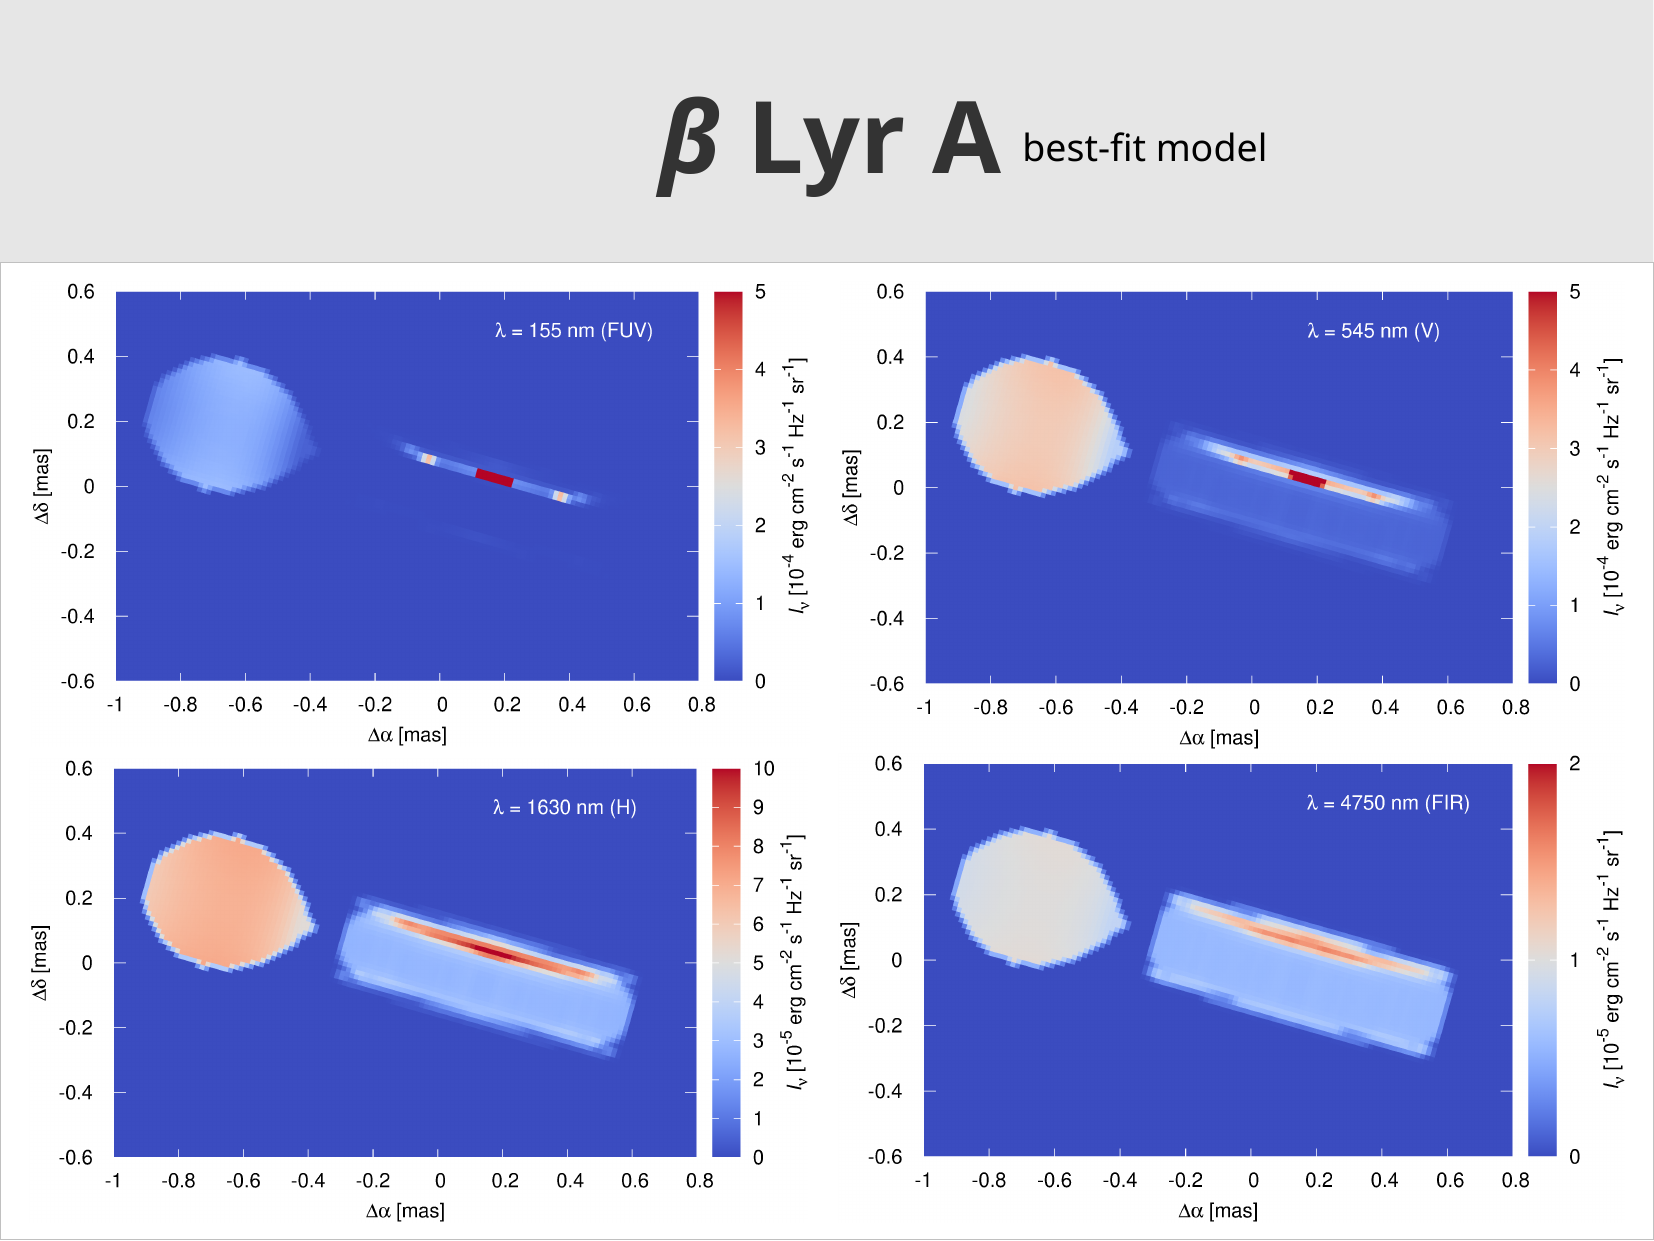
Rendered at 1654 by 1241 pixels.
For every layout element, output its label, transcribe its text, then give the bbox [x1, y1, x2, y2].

picture [840, 281, 1625, 750]
title β Lyr A [124, 31, 1537, 239]
picture [29, 758, 808, 1223]
text_box best-fit model [1007, 113, 1257, 177]
picture [838, 753, 1625, 1223]
picture [31, 281, 810, 747]
